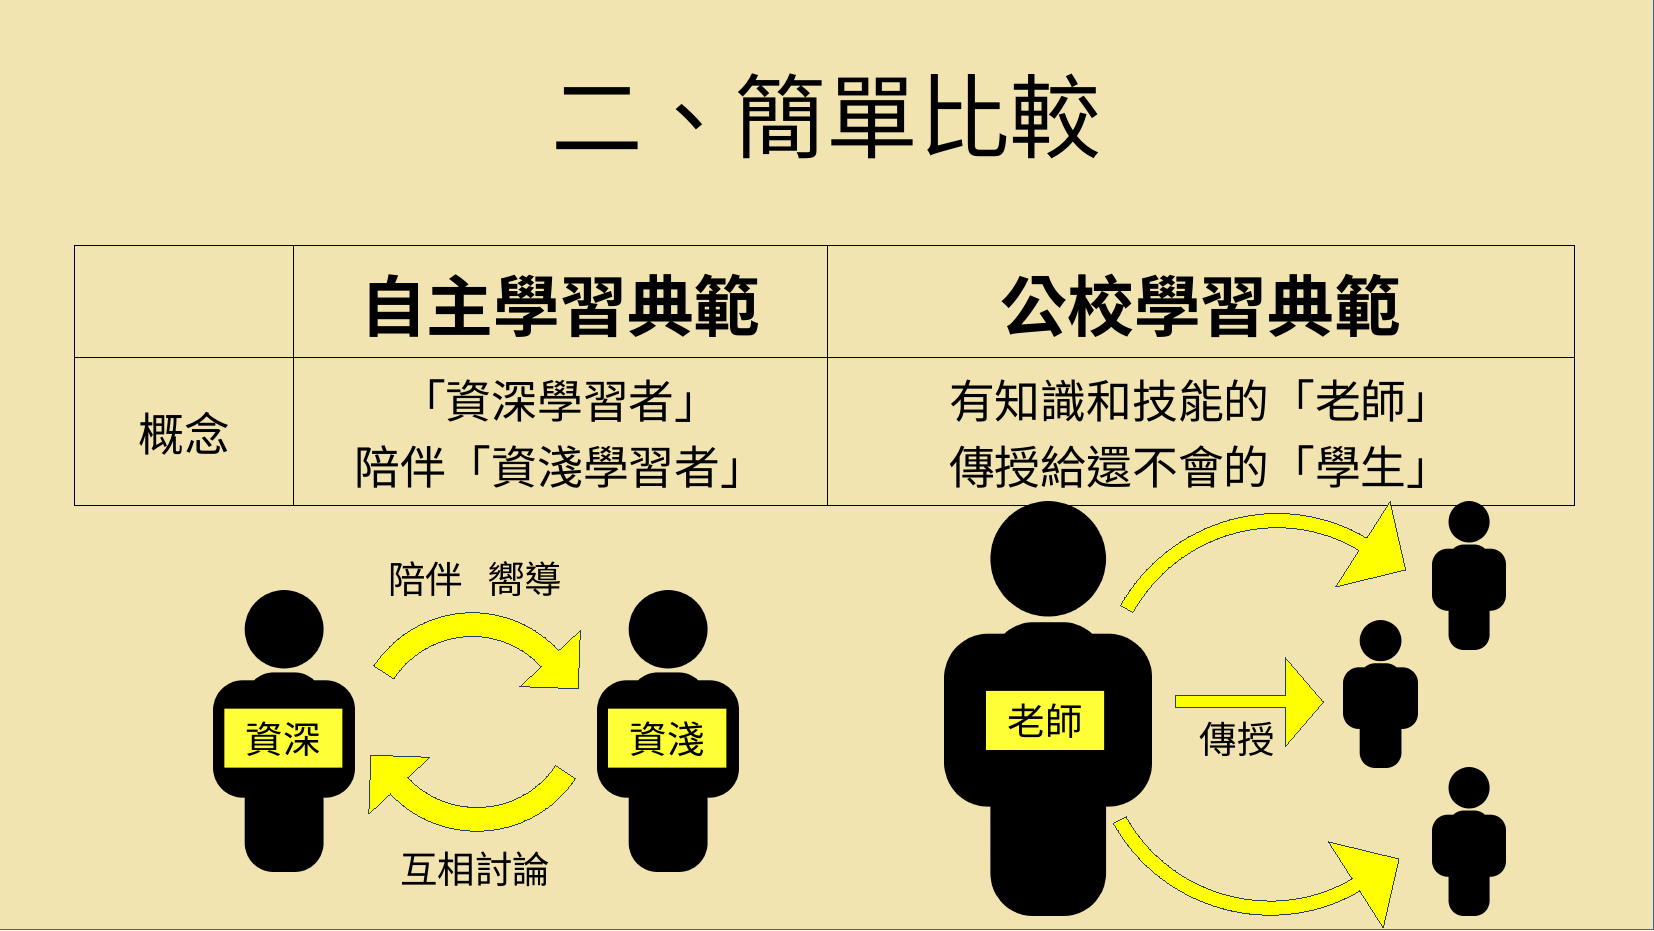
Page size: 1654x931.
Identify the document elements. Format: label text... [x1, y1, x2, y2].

text_box [1175, 657, 1324, 708]
picture [597, 590, 739, 872]
picture [1432, 767, 1506, 916]
text_box 老師 [986, 690, 1105, 750]
text_box [373, 612, 581, 689]
table_header [75, 246, 293, 357]
text_box [1113, 816, 1399, 928]
table_cell 概念 [75, 358, 293, 505]
picture [1343, 620, 1418, 768]
table_cell 「資深學習者」 陪伴「資淺學習者」 [294, 358, 827, 505]
text_box [368, 755, 576, 832]
text_box [1120, 501, 1406, 613]
text_box 互相討論 [371, 838, 579, 898]
title 二、簡單比較 [82, 37, 1571, 193]
picture [1432, 501, 1506, 650]
picture [944, 501, 1152, 916]
picture [213, 590, 355, 872]
table_header 自主學習典範 [294, 246, 827, 357]
text_box 資淺 [608, 708, 727, 768]
text_box 陪伴 嚮導 [371, 549, 579, 609]
table_cell 有知識和技能的「老師」 傳授給還不會的「學生」 [828, 358, 1574, 505]
table_header 公校學習典範 [828, 246, 1574, 357]
text_box 資深 [224, 708, 343, 768]
text_box 傳授 [1133, 708, 1341, 768]
